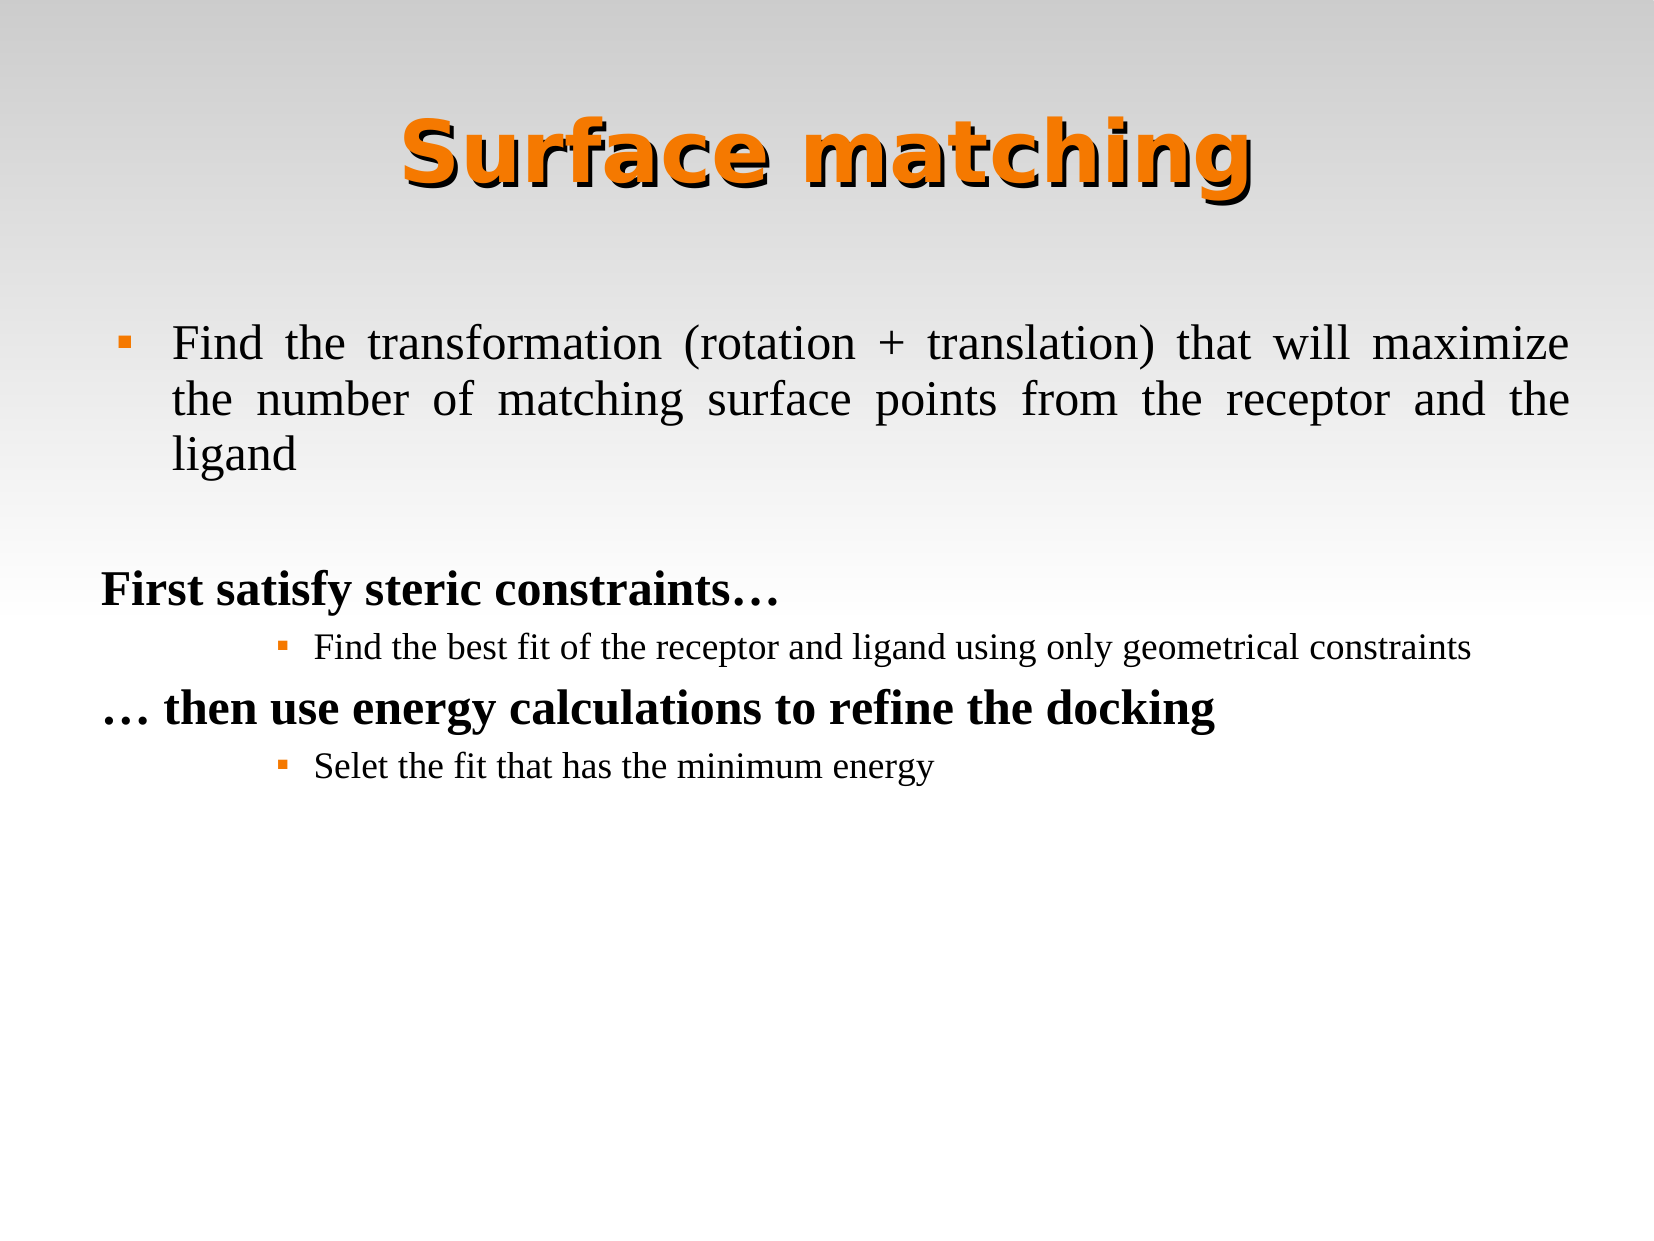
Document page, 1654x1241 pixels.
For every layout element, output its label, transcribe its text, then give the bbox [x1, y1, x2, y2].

title Surface matching [82, 49, 1571, 257]
list Find the transformation (rotation + translation) that will maximize the number of matching surface points from the receptor and the ligand First satisfy steric constraints… Find the best fit of the receptor and ligand using only geometrical constraints … then use energy calculations to refine the docking Selet the fit that has the minimum energy [86, 307, 1587, 1146]
